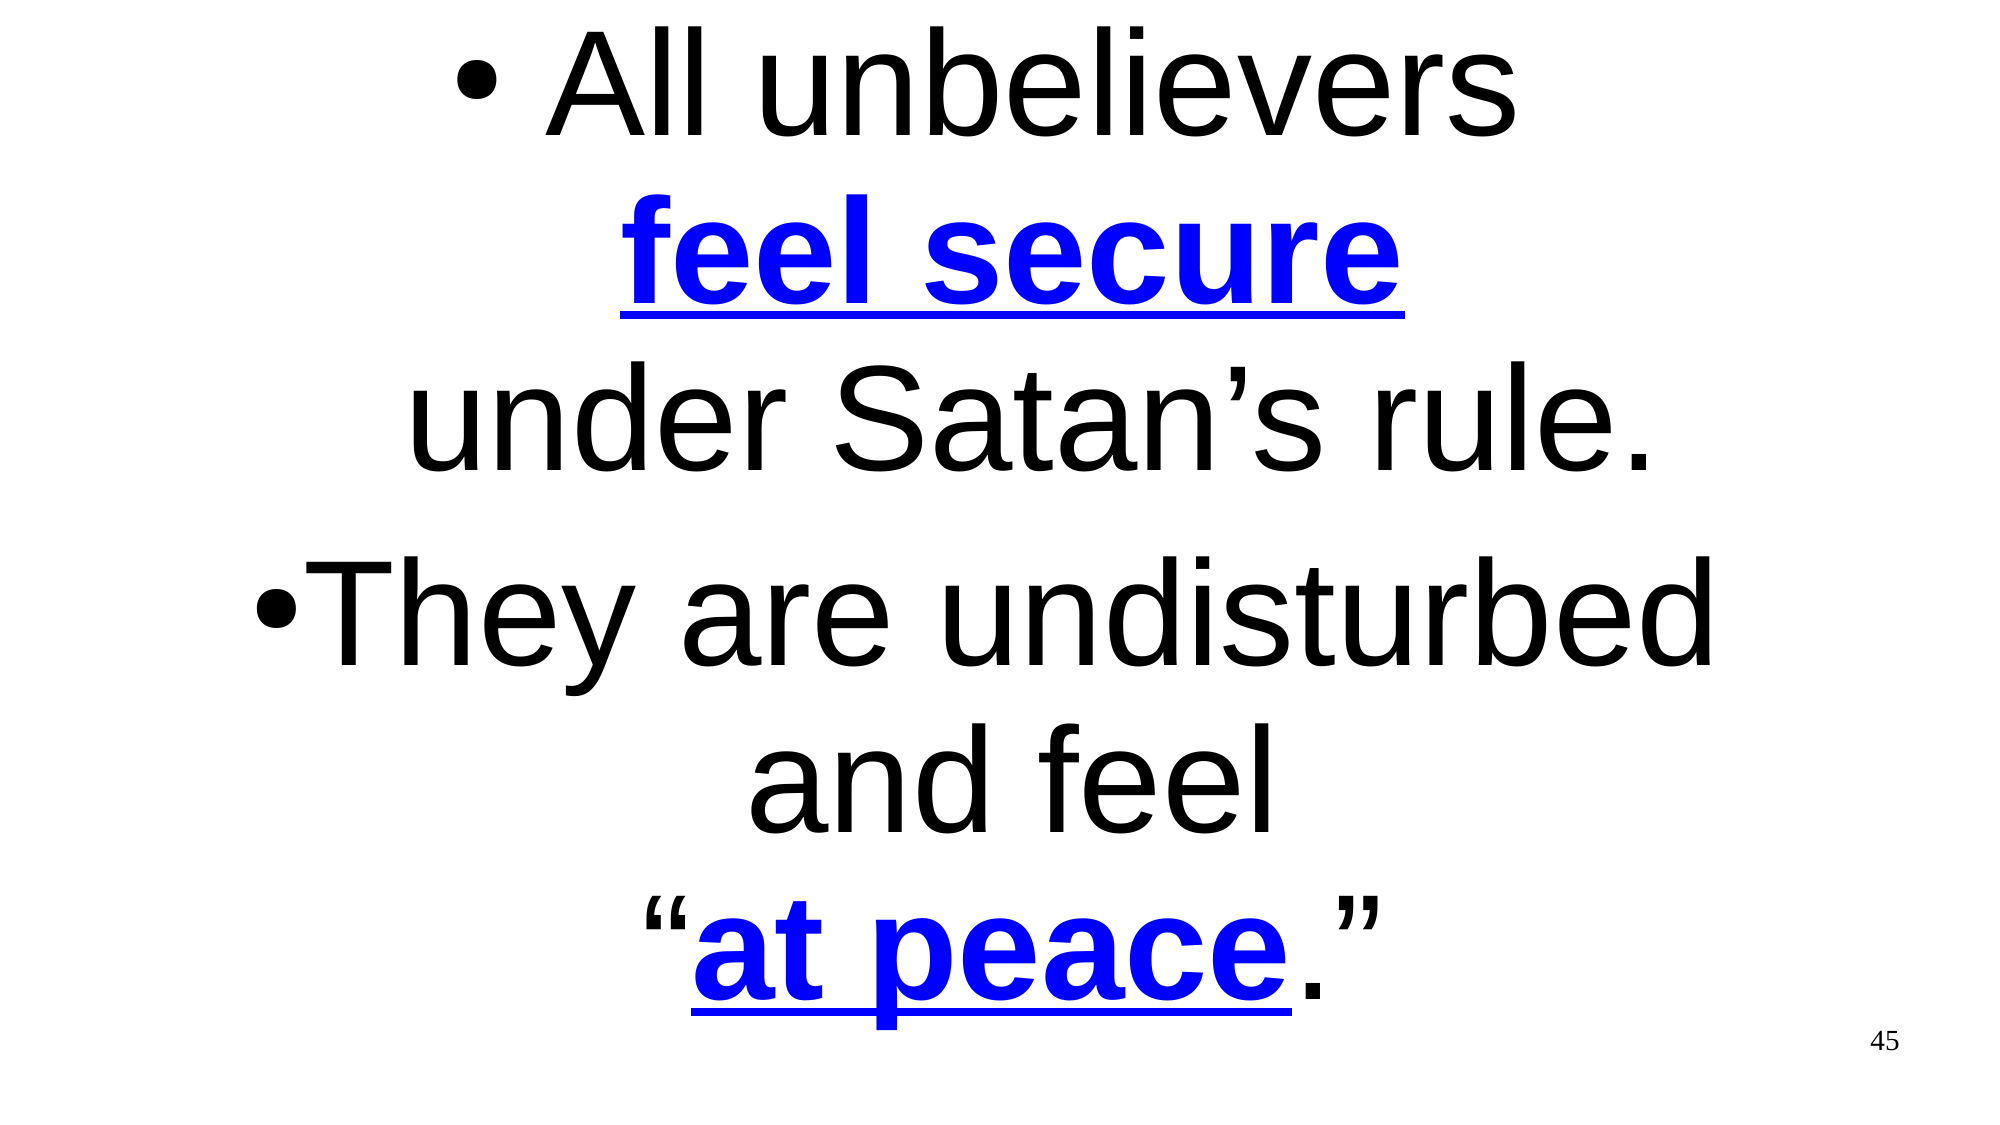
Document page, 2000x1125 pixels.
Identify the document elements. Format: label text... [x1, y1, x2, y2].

list All unbelievers feel secure under Satan’s rule. They are undisturbed and feel “at peace.” [0, 0, 1996, 1123]
